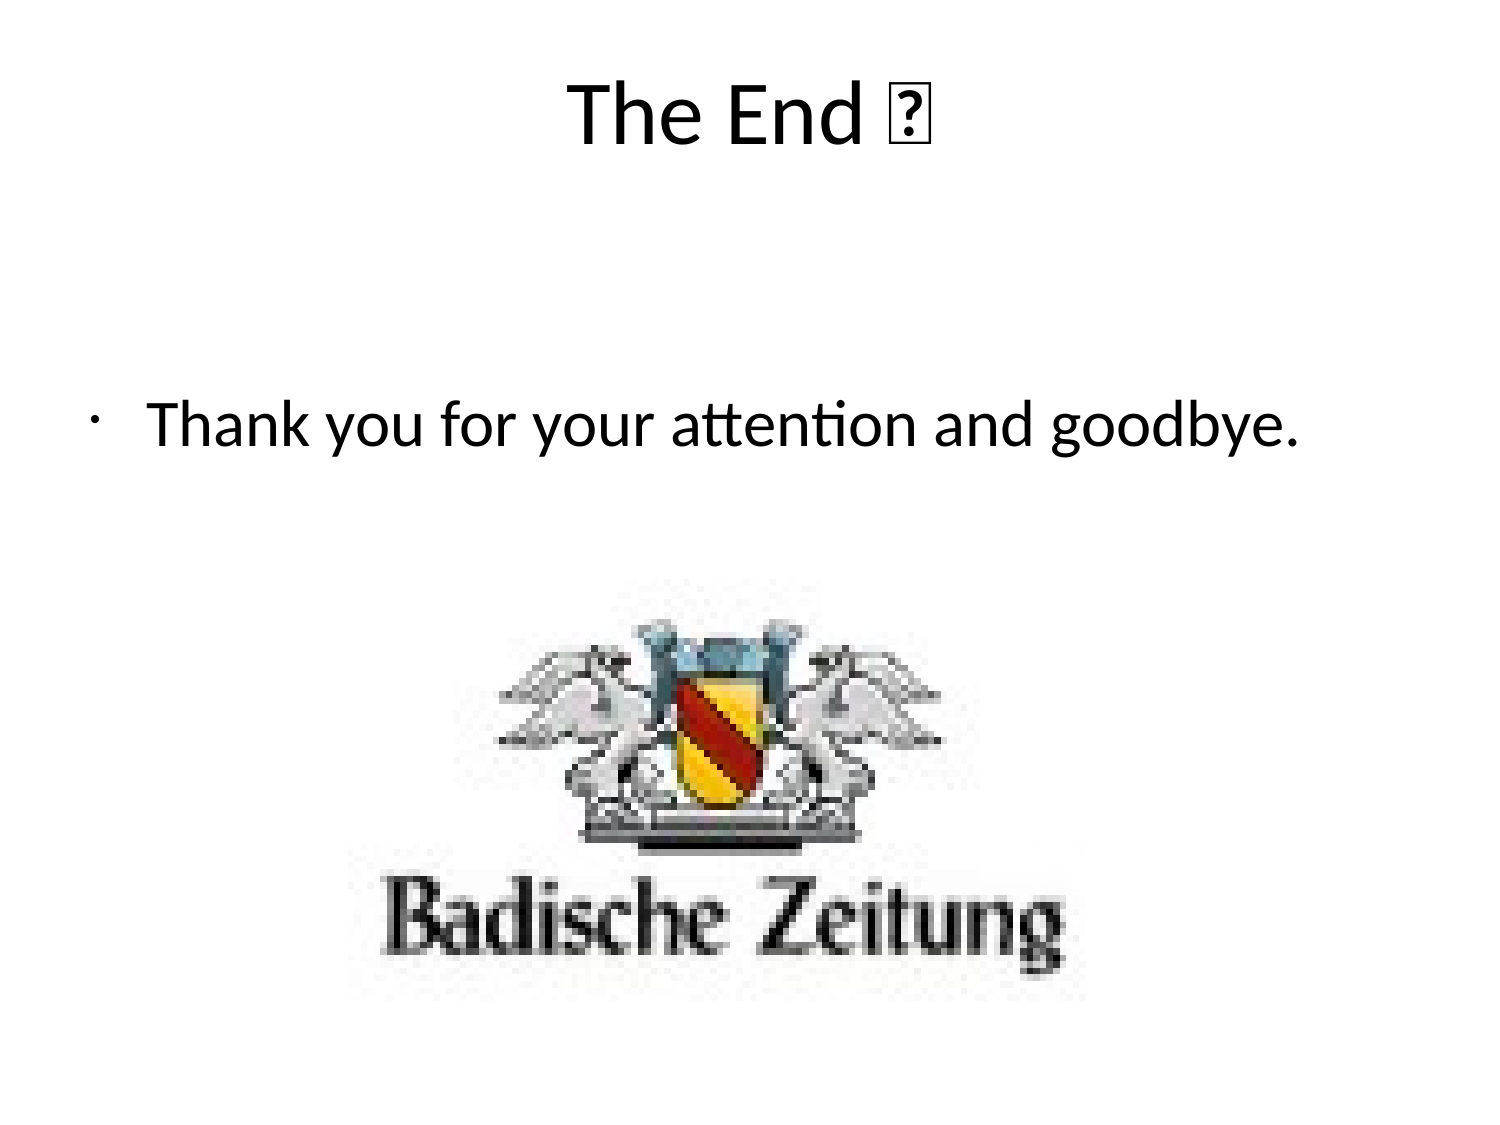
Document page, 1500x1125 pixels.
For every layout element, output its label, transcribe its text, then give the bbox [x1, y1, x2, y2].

title The End  [75, 45, 1425, 233]
picture [348, 527, 1093, 1054]
list Thank you for your attention and goodbye. [75, 262, 1425, 1005]
